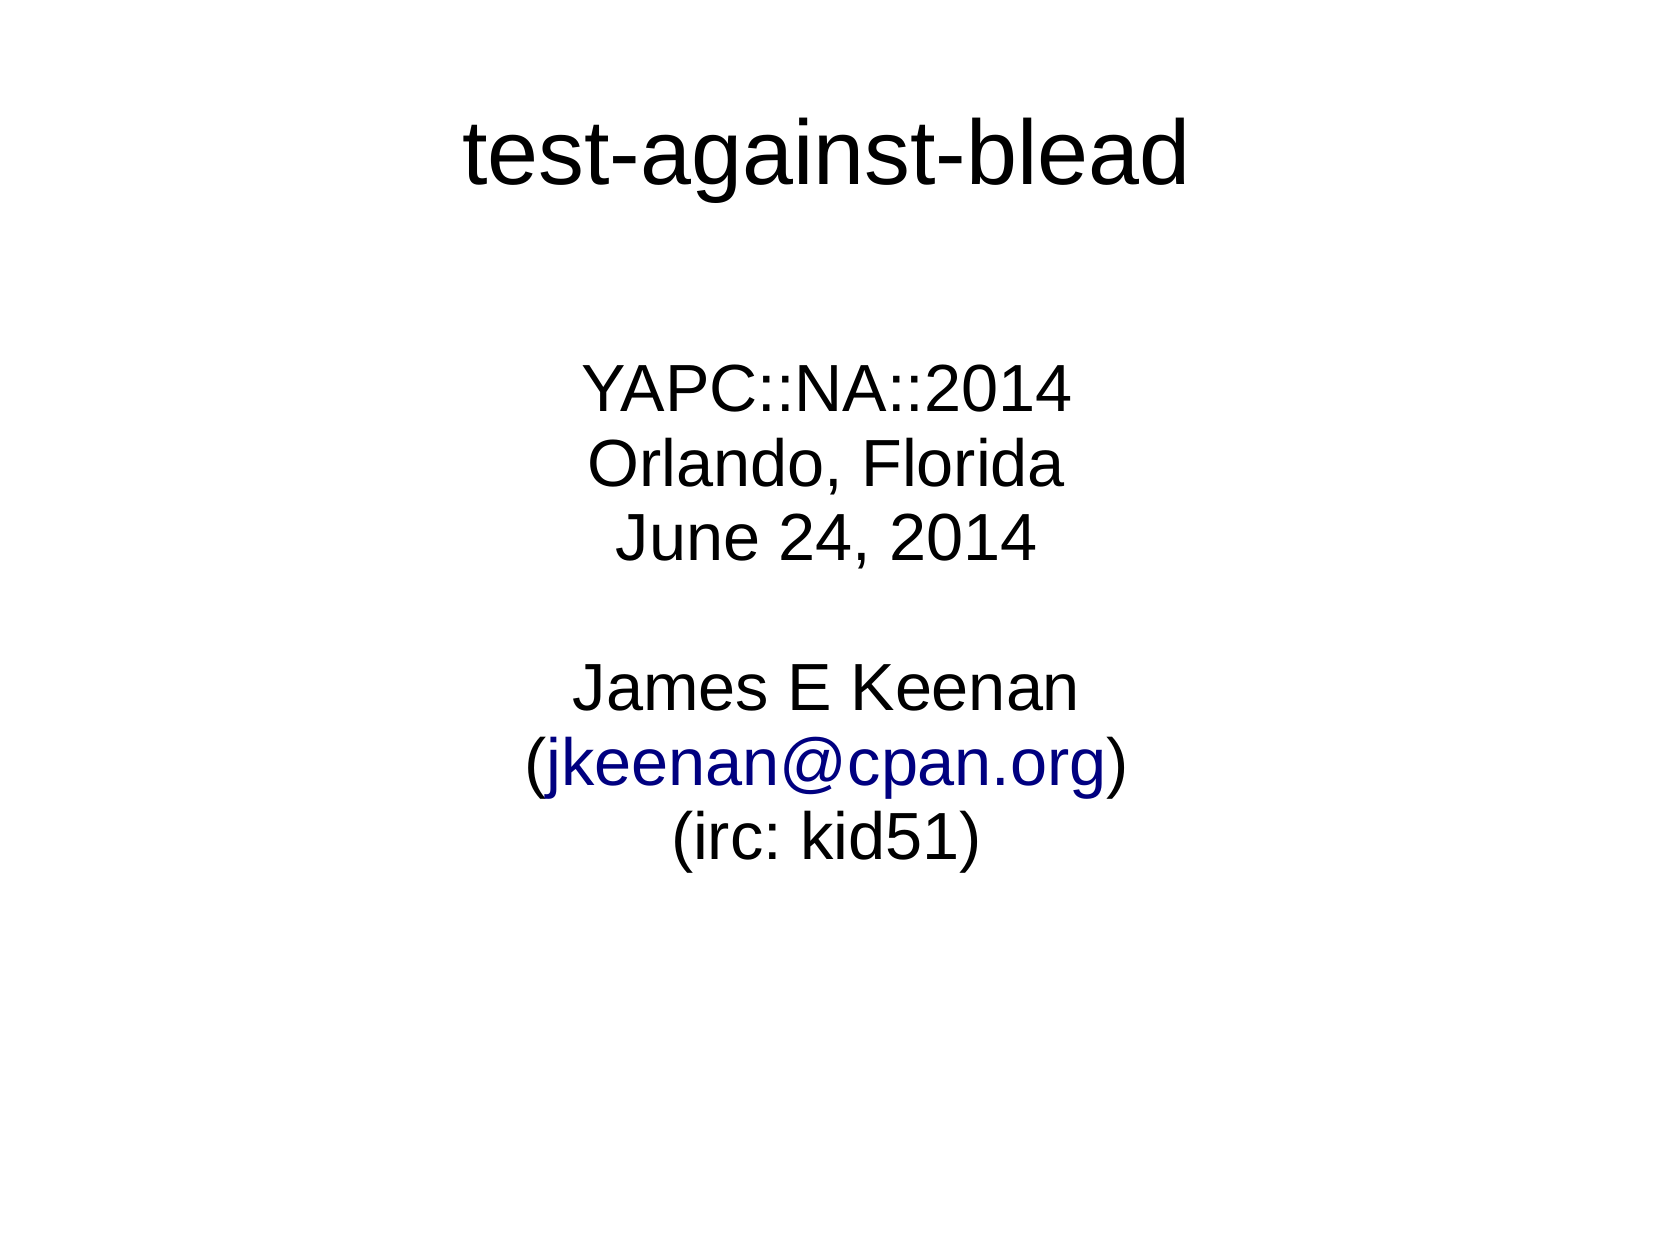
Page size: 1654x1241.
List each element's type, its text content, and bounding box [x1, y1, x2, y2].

title test-against-blead [82, 49, 1571, 257]
subtitle YAPC::NA::2014 Orlando, Florida June 24, 2014 James E Keenan (jkeenan@cpan.org) (irc: kid51) [82, 290, 1571, 1010]
